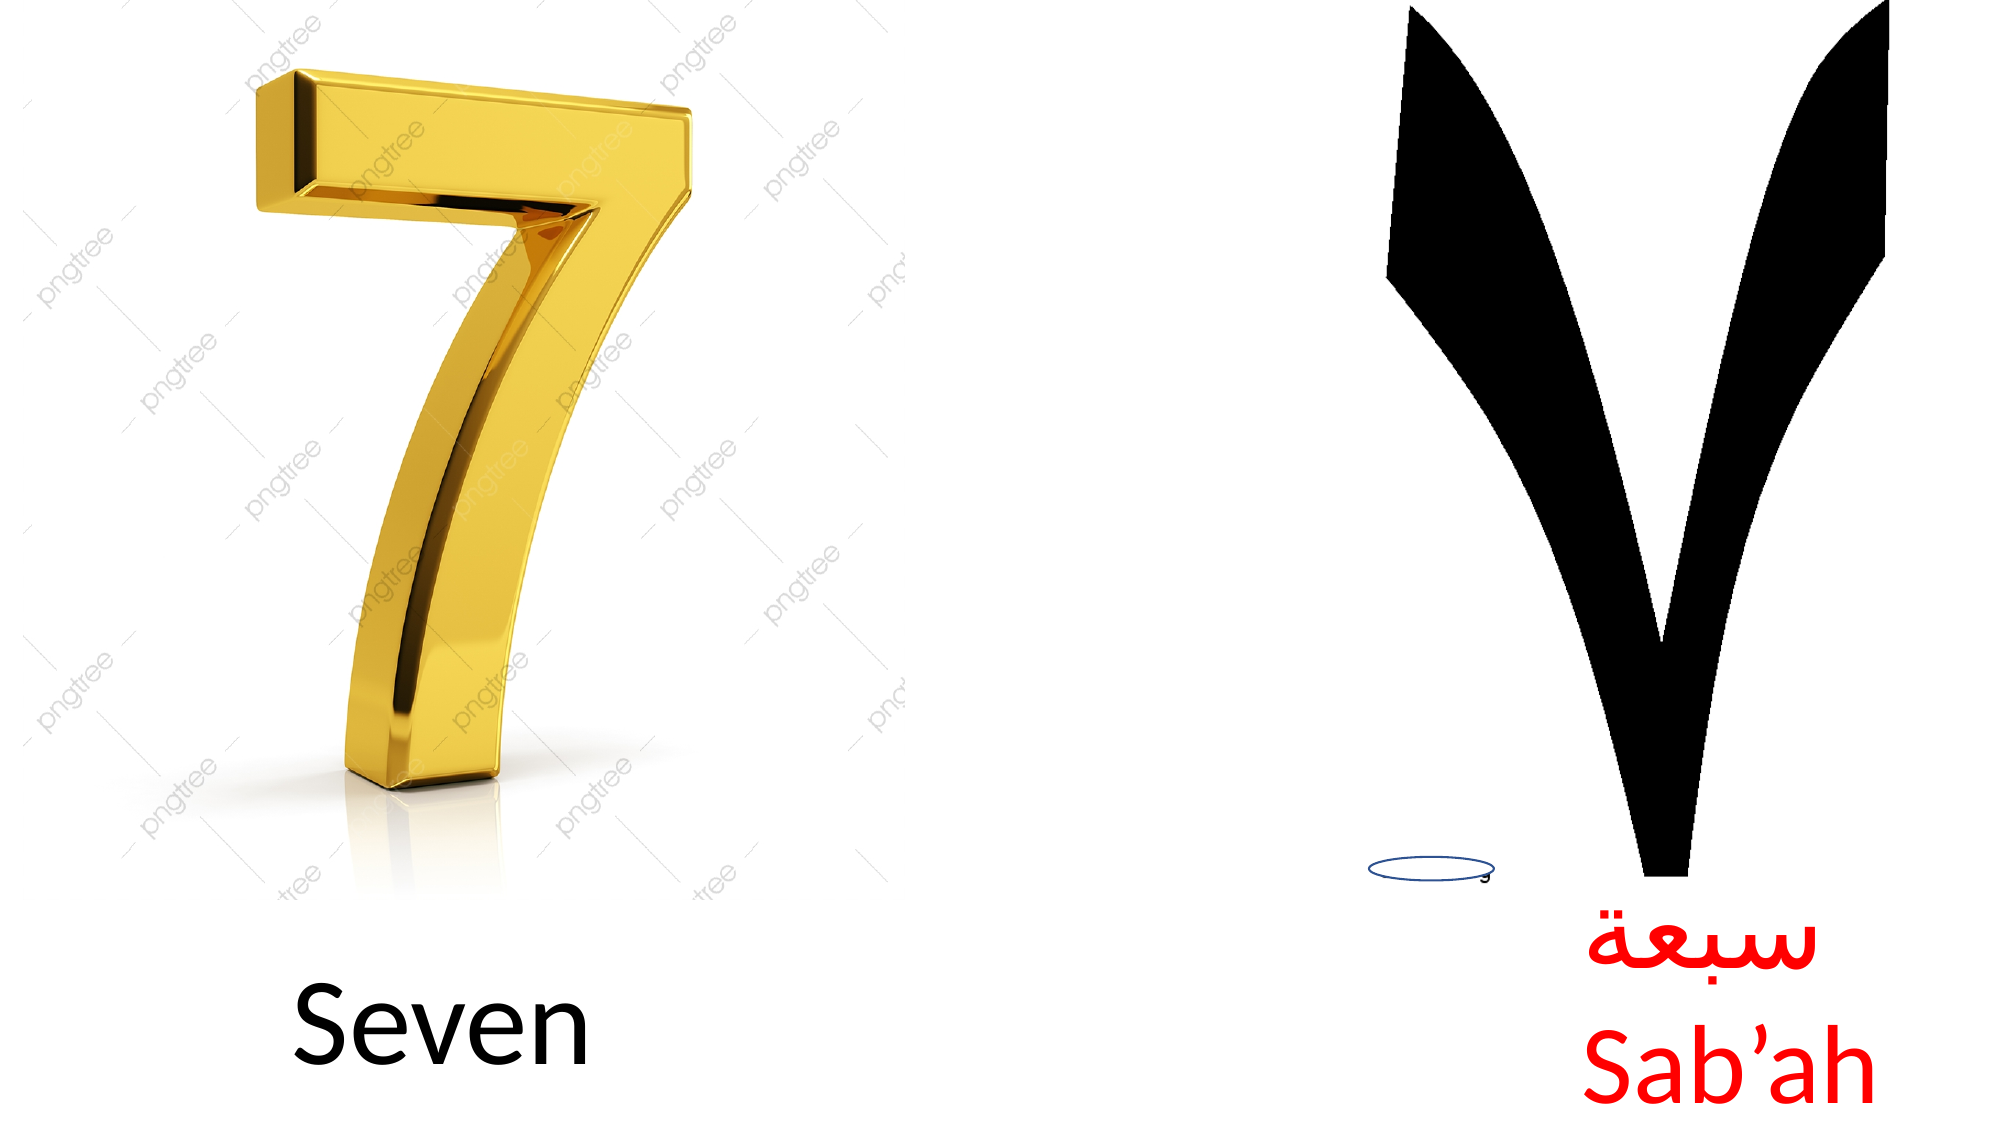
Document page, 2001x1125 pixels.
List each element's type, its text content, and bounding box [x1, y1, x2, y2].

text_box Seven [276, 932, 652, 1099]
text_box [1369, 856, 1494, 881]
picture [1369, 0, 1939, 901]
text_box سبعة Sab’ah [1566, 848, 1977, 1125]
picture [23, 0, 905, 901]
